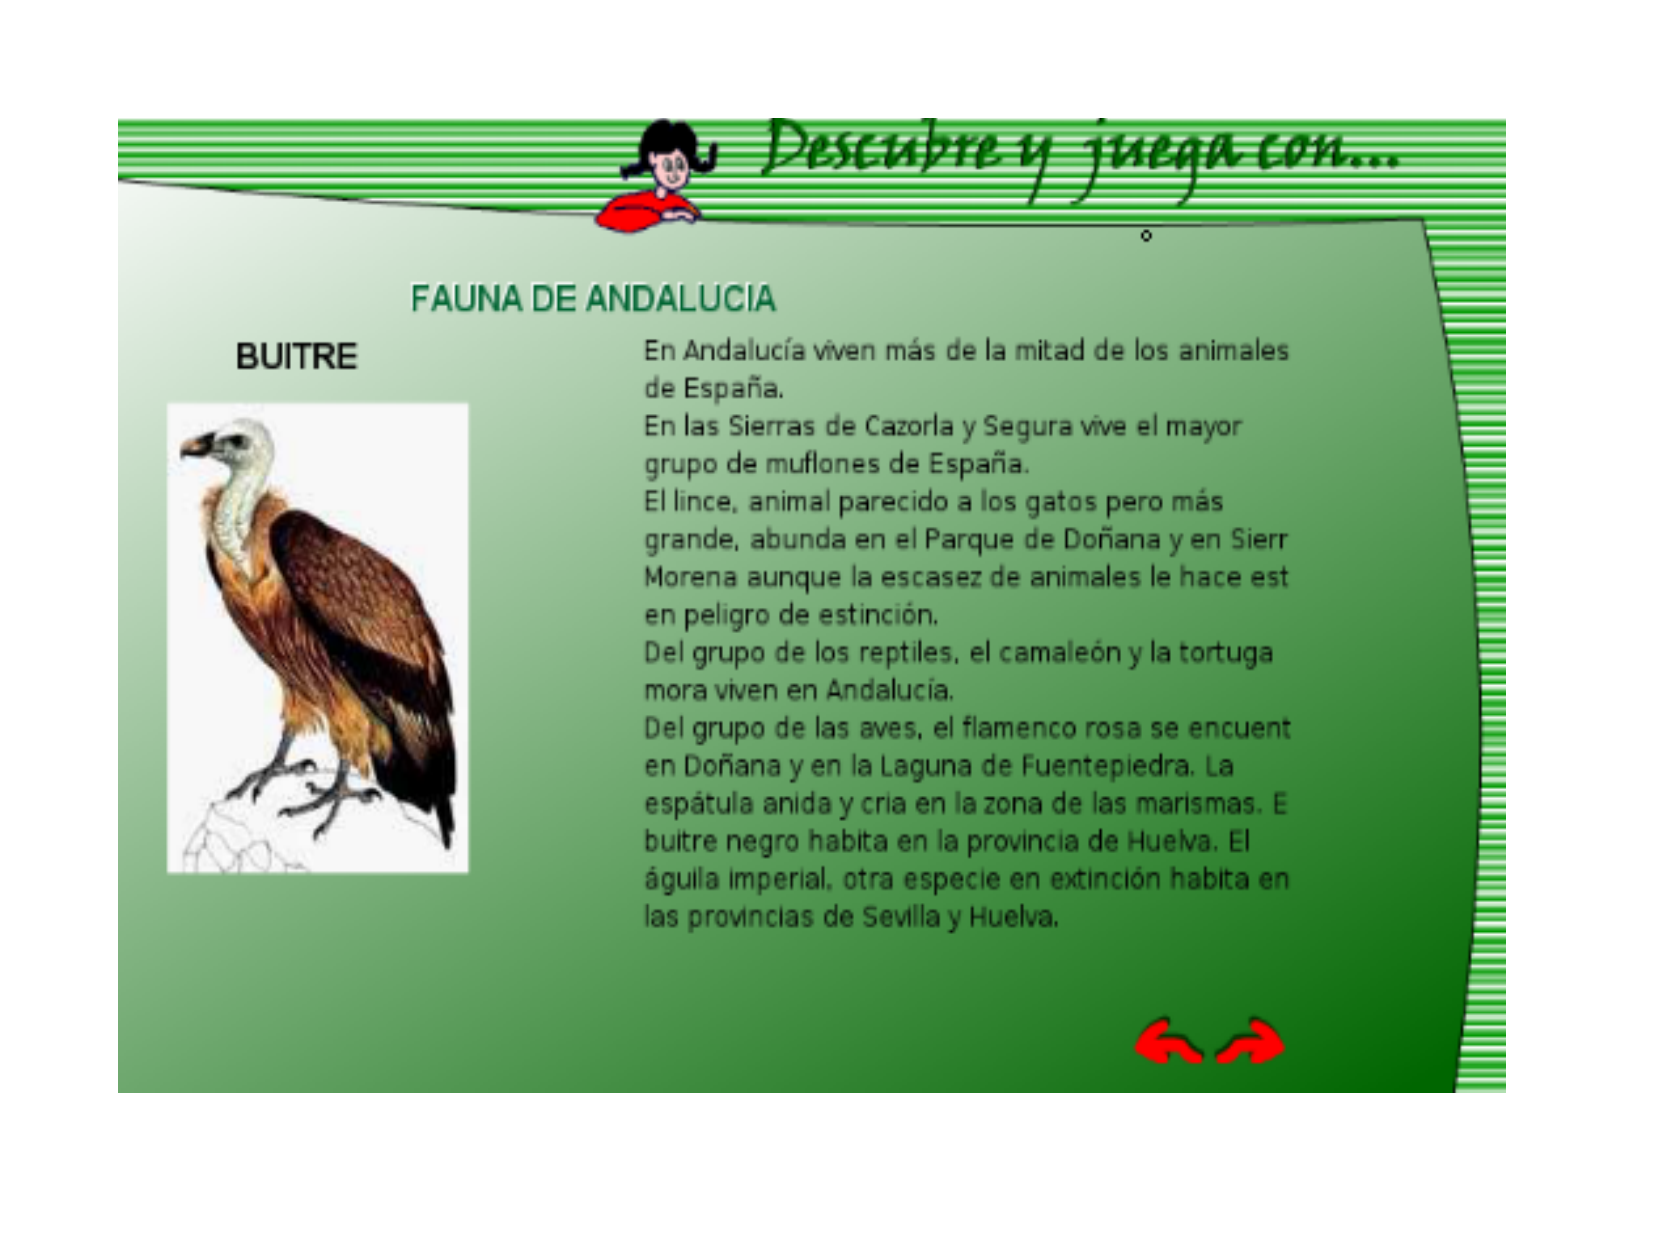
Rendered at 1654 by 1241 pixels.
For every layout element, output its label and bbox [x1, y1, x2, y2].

picture [118, 118, 1506, 1093]
